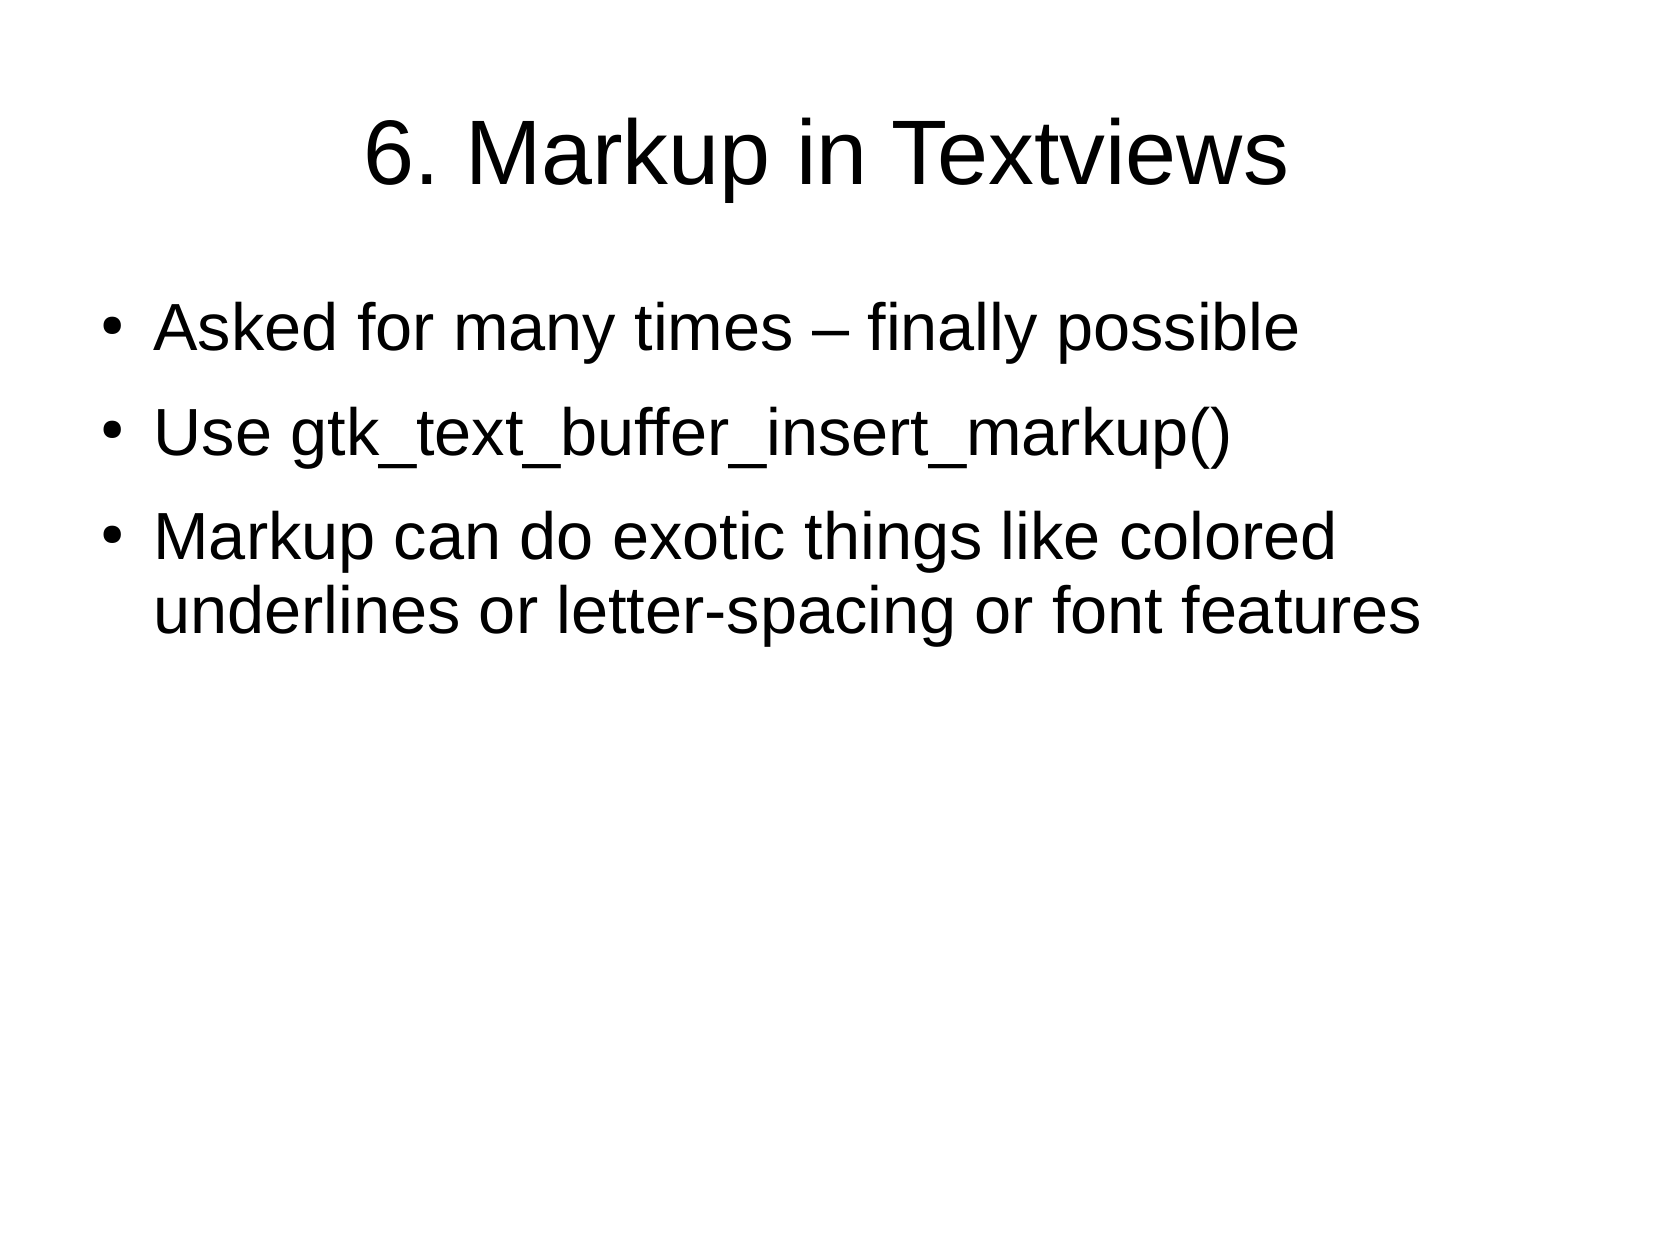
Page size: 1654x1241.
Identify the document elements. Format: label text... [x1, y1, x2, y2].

list Asked for many times – finally possible Use gtk_text_buffer_insert_markup() Markup can do exotic things like colored underlines or letter-spacing or font features [82, 290, 1571, 1010]
title 6. Markup in Textviews [82, 49, 1571, 257]
